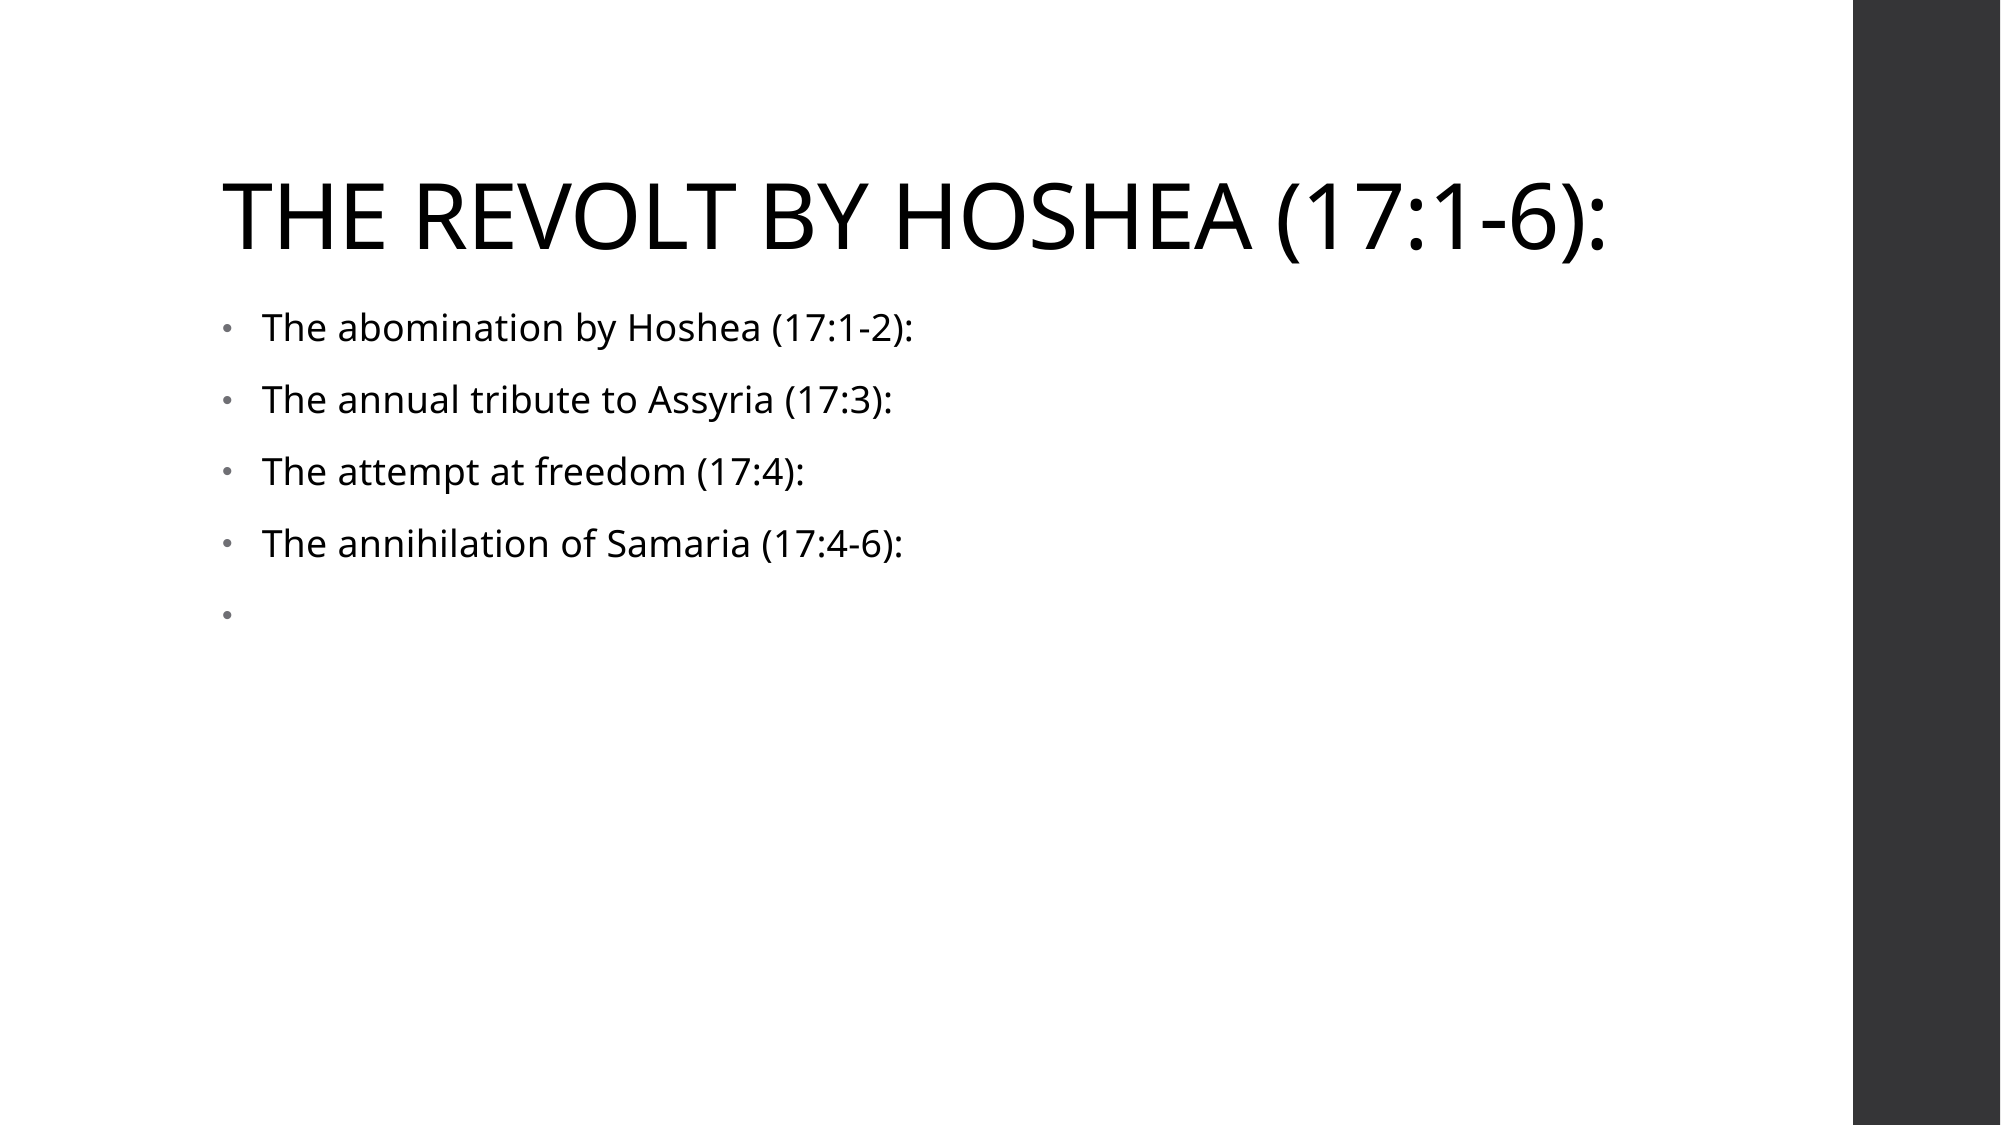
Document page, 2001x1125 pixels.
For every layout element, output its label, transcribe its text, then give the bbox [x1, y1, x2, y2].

title THE REVOLT BY HOSHEA (17:1-6): [206, 60, 1797, 278]
list The abomination by Hoshea (17:1-2): The annual tribute to Assyria (17:3): The attempt at freedom (17:4): The annihilation of Samaria (17:4-6): [206, 299, 1617, 1014]
